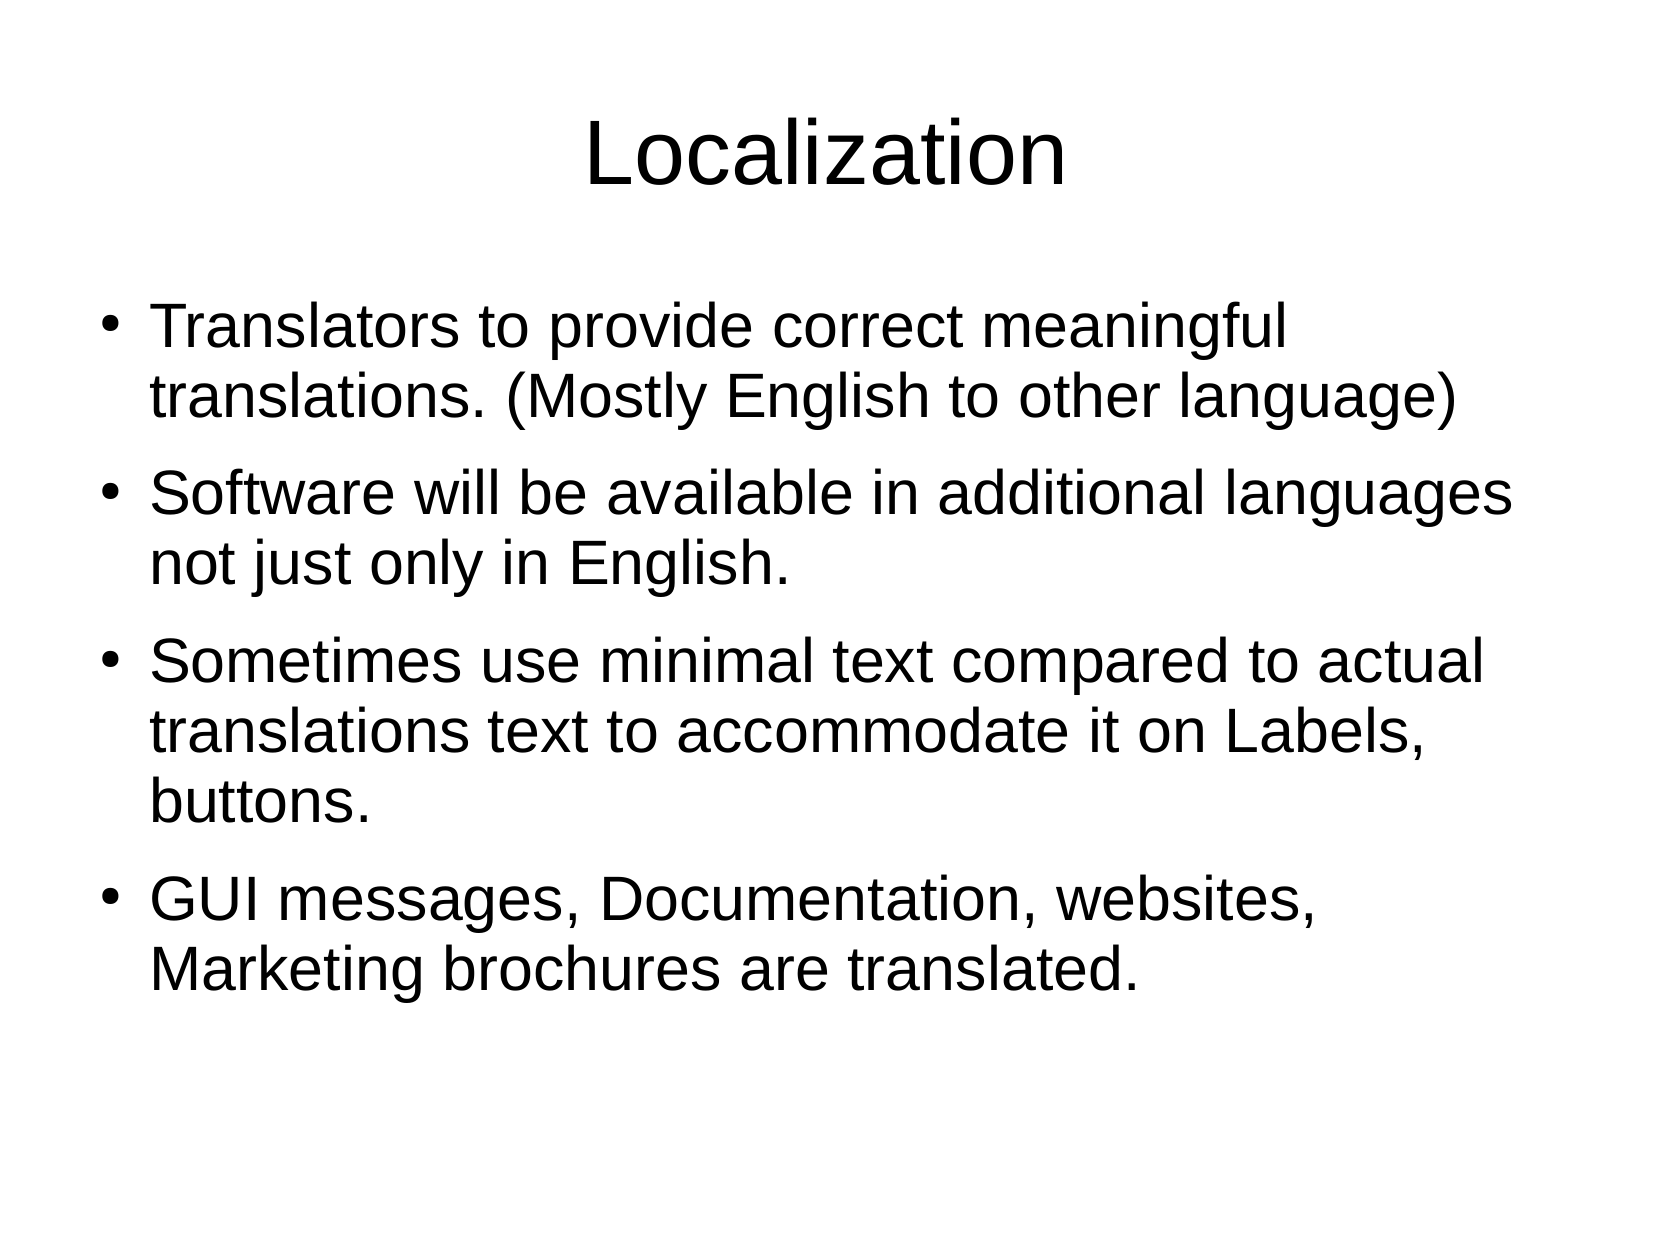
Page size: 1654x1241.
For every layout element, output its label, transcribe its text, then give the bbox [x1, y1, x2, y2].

list Translators to provide correct meaningful translations. (Mostly English to other language) Software will be available in additional languages not just only in English. Sometimes use minimal text compared to actual translations text to accommodate it on Labels, buttons. GUI messages, Documentation, websites, Marketing brochures are translated. [82, 290, 1571, 1010]
title Localization [82, 49, 1571, 257]
